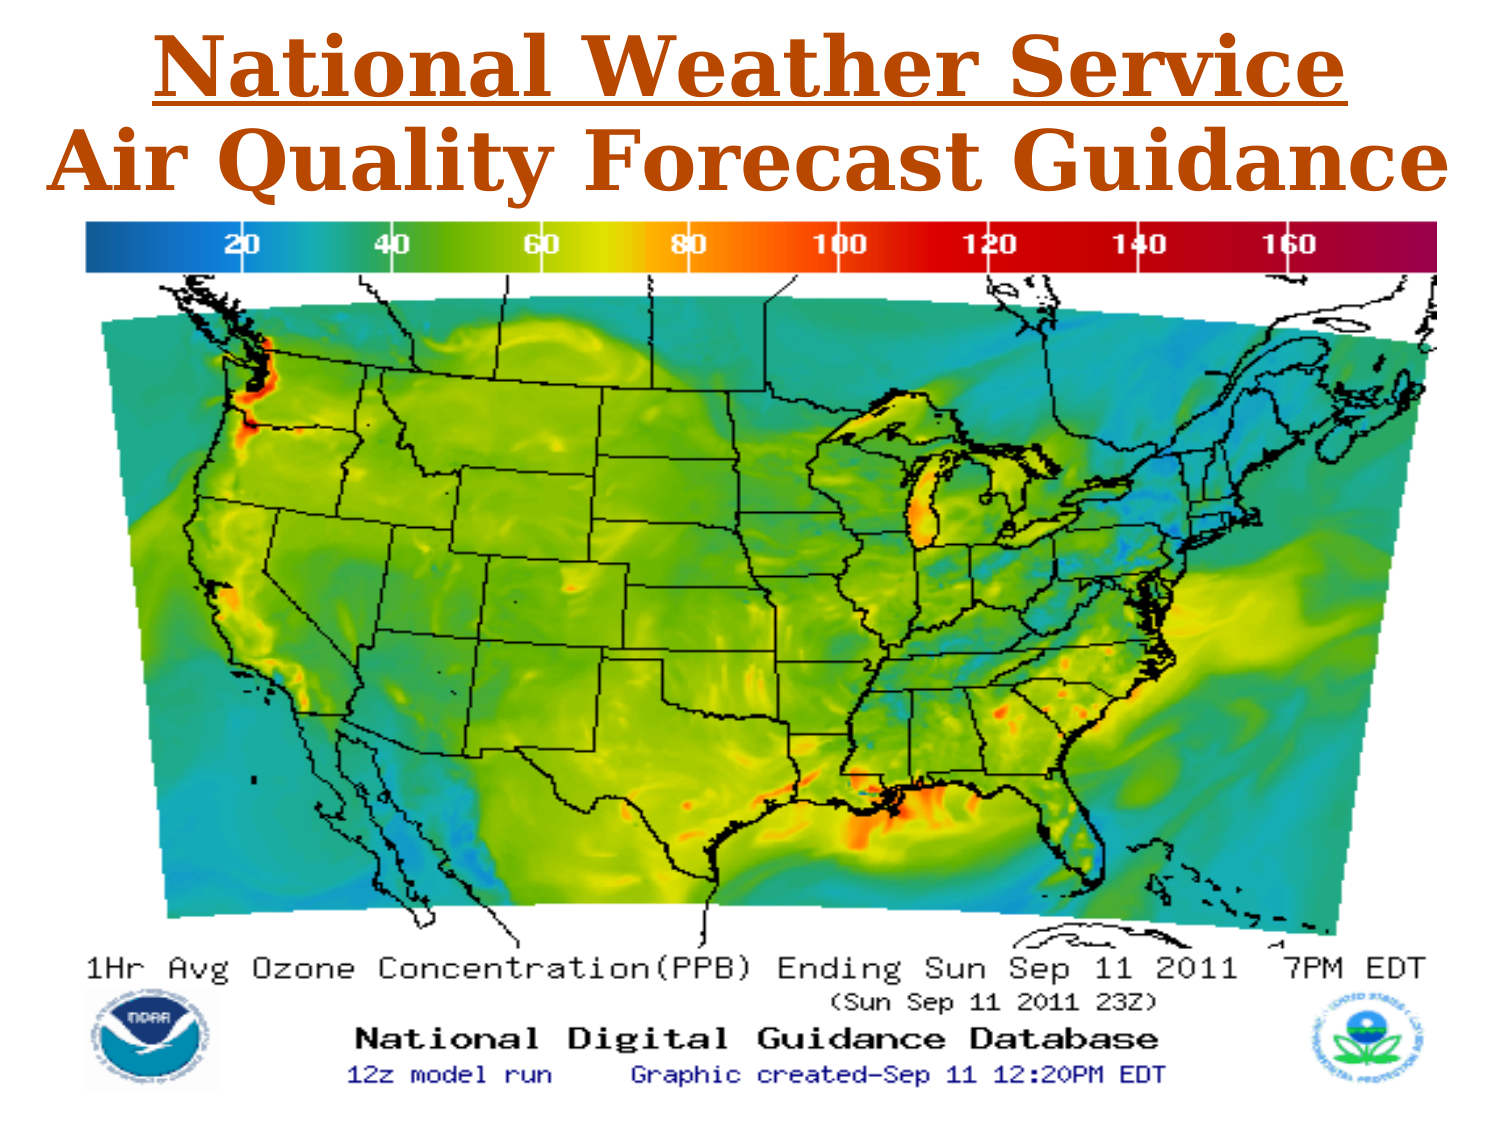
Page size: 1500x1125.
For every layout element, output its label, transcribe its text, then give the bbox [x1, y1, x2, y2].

picture [84, 220, 1437, 1094]
text_box National Weather Service Air Quality Forecast Guidance [0, 21, 1500, 210]
